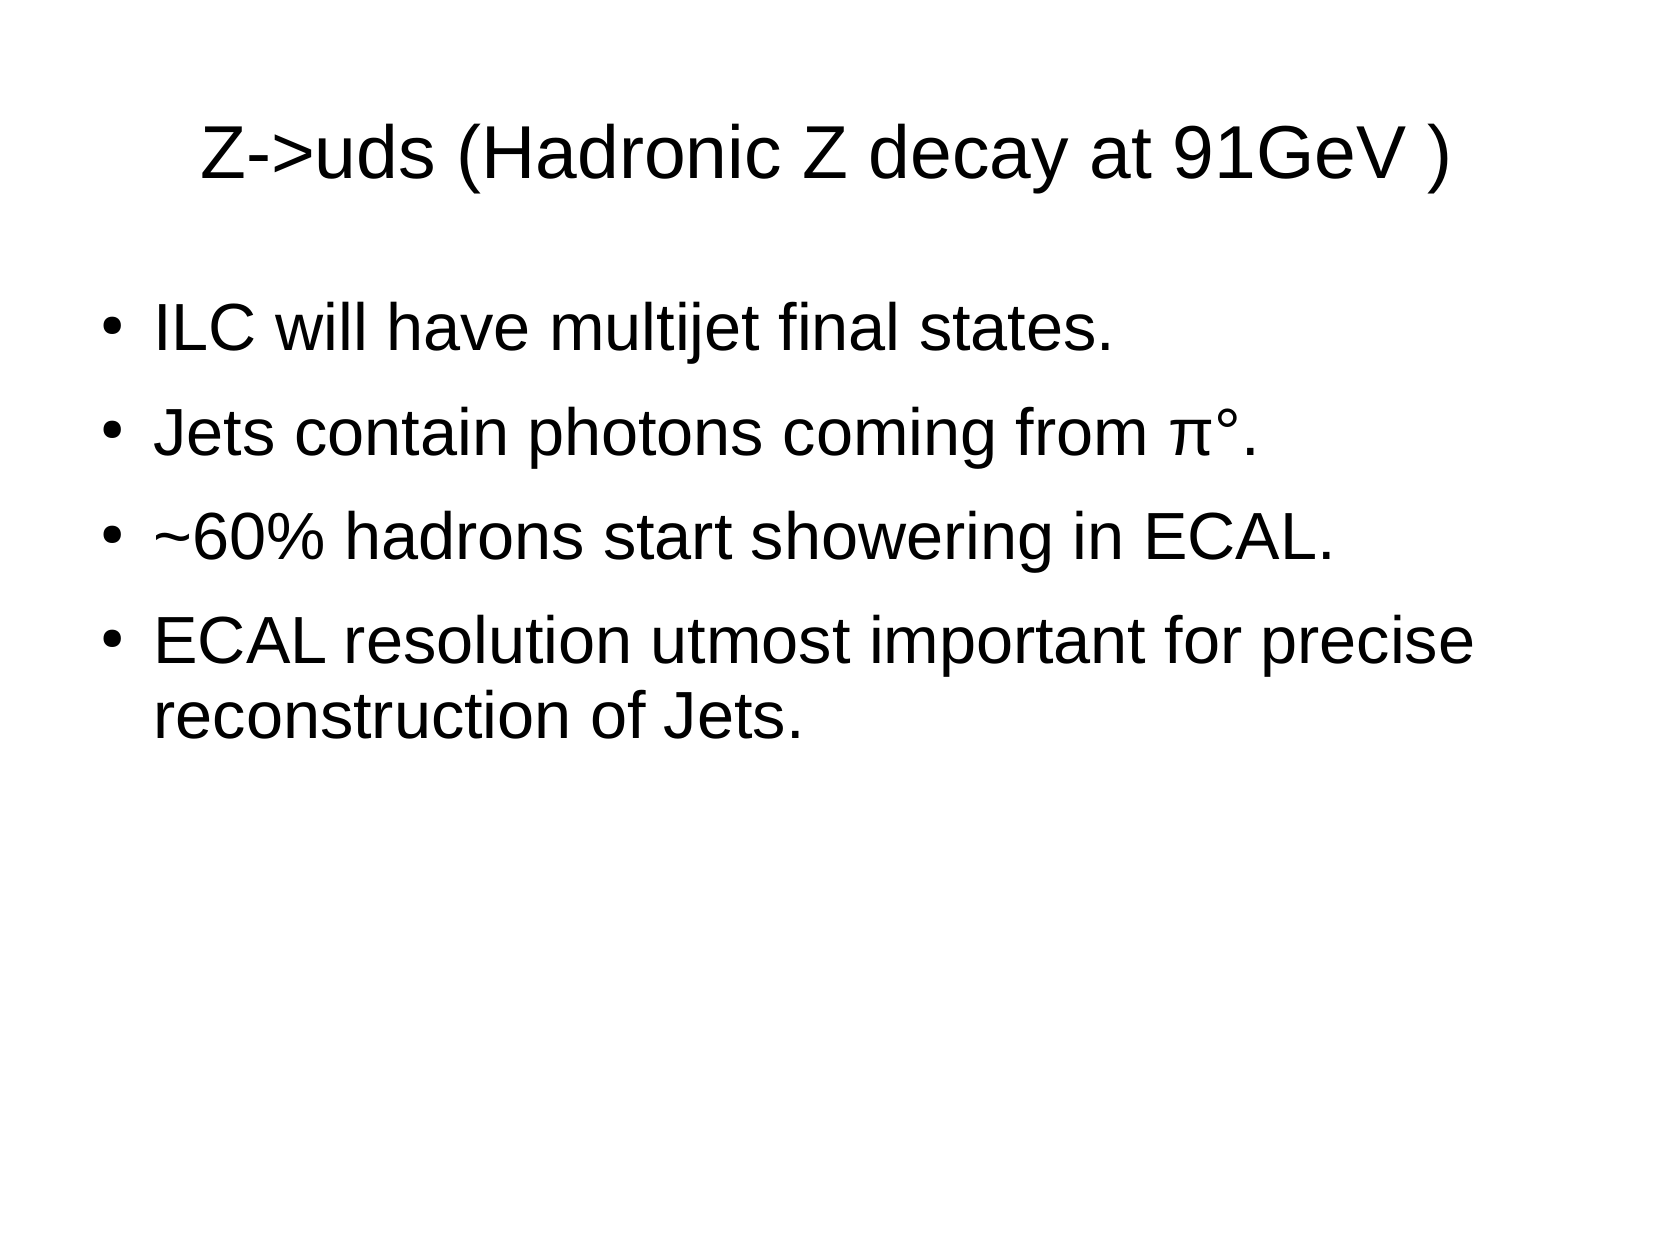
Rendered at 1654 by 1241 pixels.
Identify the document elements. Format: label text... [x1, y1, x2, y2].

title Z->uds (Hadronic Z decay at 91GeV ) [82, 49, 1571, 257]
list ILC will have multijet final states. Jets contain photons coming from π°. ~60% hadrons start showering in ECAL. ECAL resolution utmost important for precise reconstruction of Jets. [82, 290, 1571, 1109]
